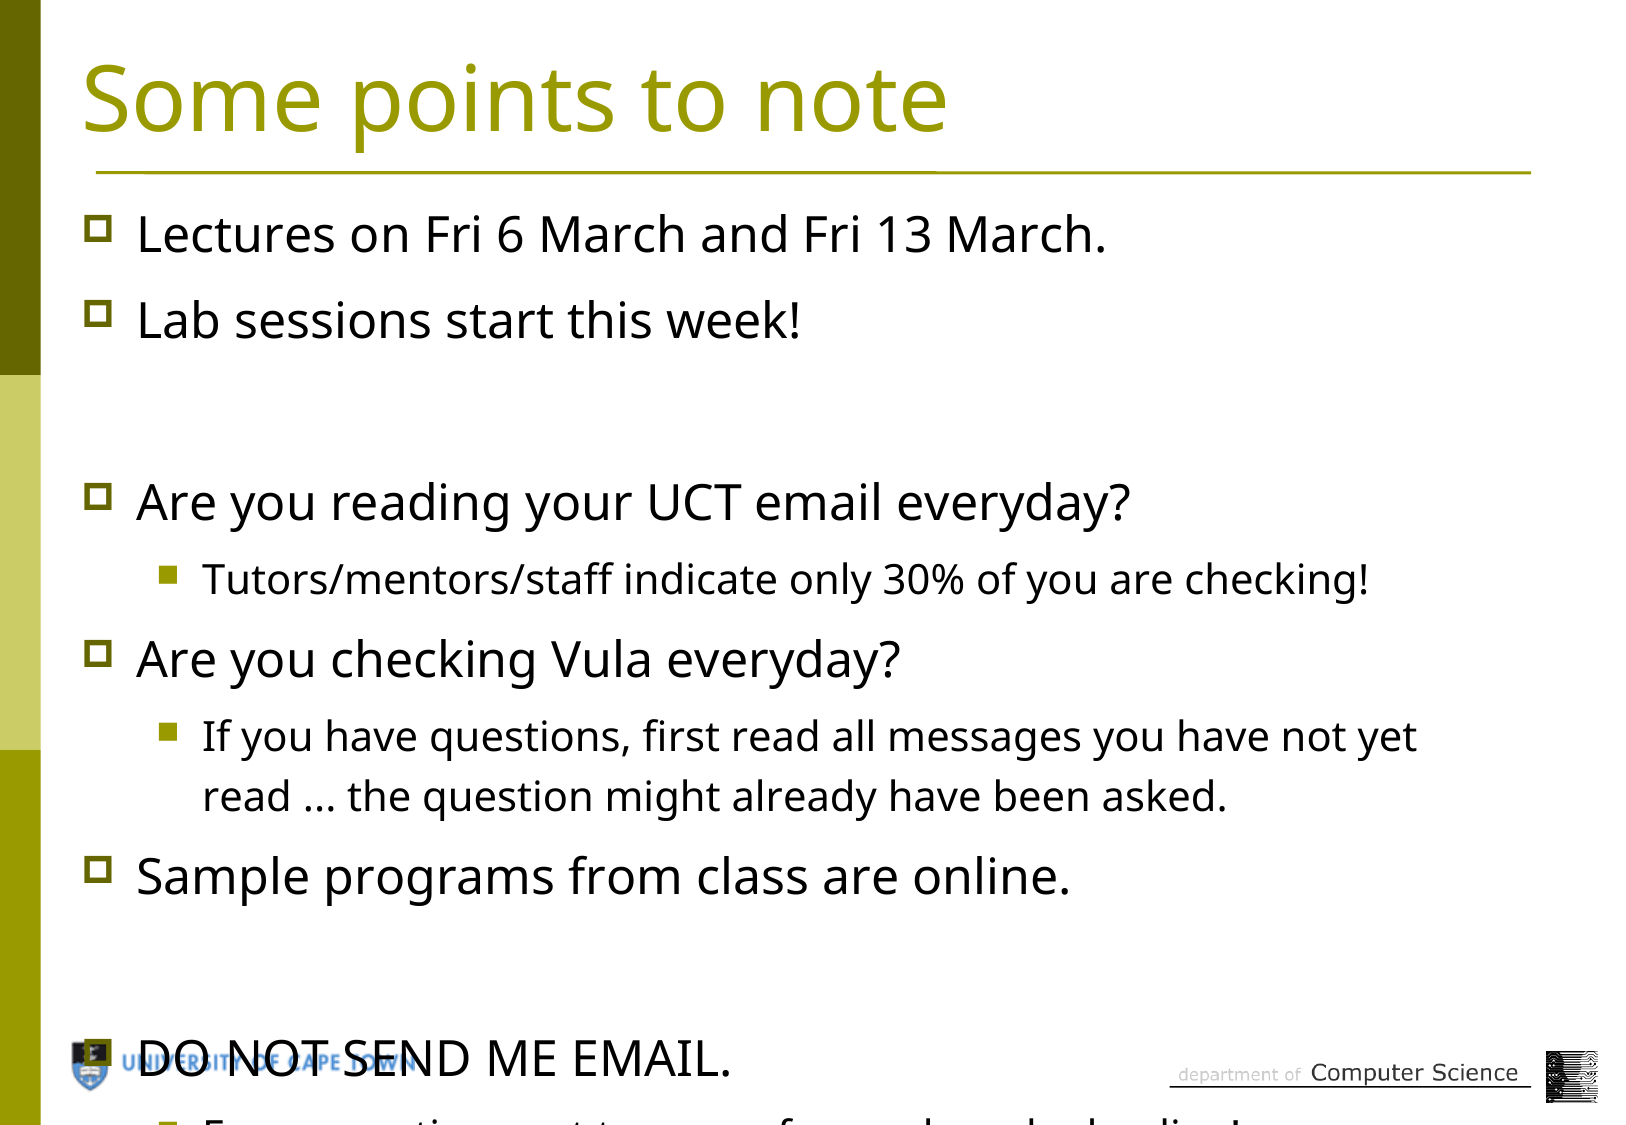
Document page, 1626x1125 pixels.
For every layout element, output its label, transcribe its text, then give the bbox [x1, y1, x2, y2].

picture [61, 1024, 415, 1103]
list Lectures on Fri 6 March and Fri 13 March. Lab sessions start this week! Are you reading your UCT email everyday? Tutors/mentors/staff indicate only 30% of you are checking! Are you checking Vula everyday? If you have questions, first read all messages you have not yet read ... the question might already have been asked. Sample programs from class are online. DO NOT SEND ME EMAIL. Every question sent to me so far can be asked online! [81, 196, 1543, 1024]
title Some points to note [81, 29, 1543, 172]
picture [1169, 1043, 1532, 1091]
picture [1546, 1051, 1598, 1103]
